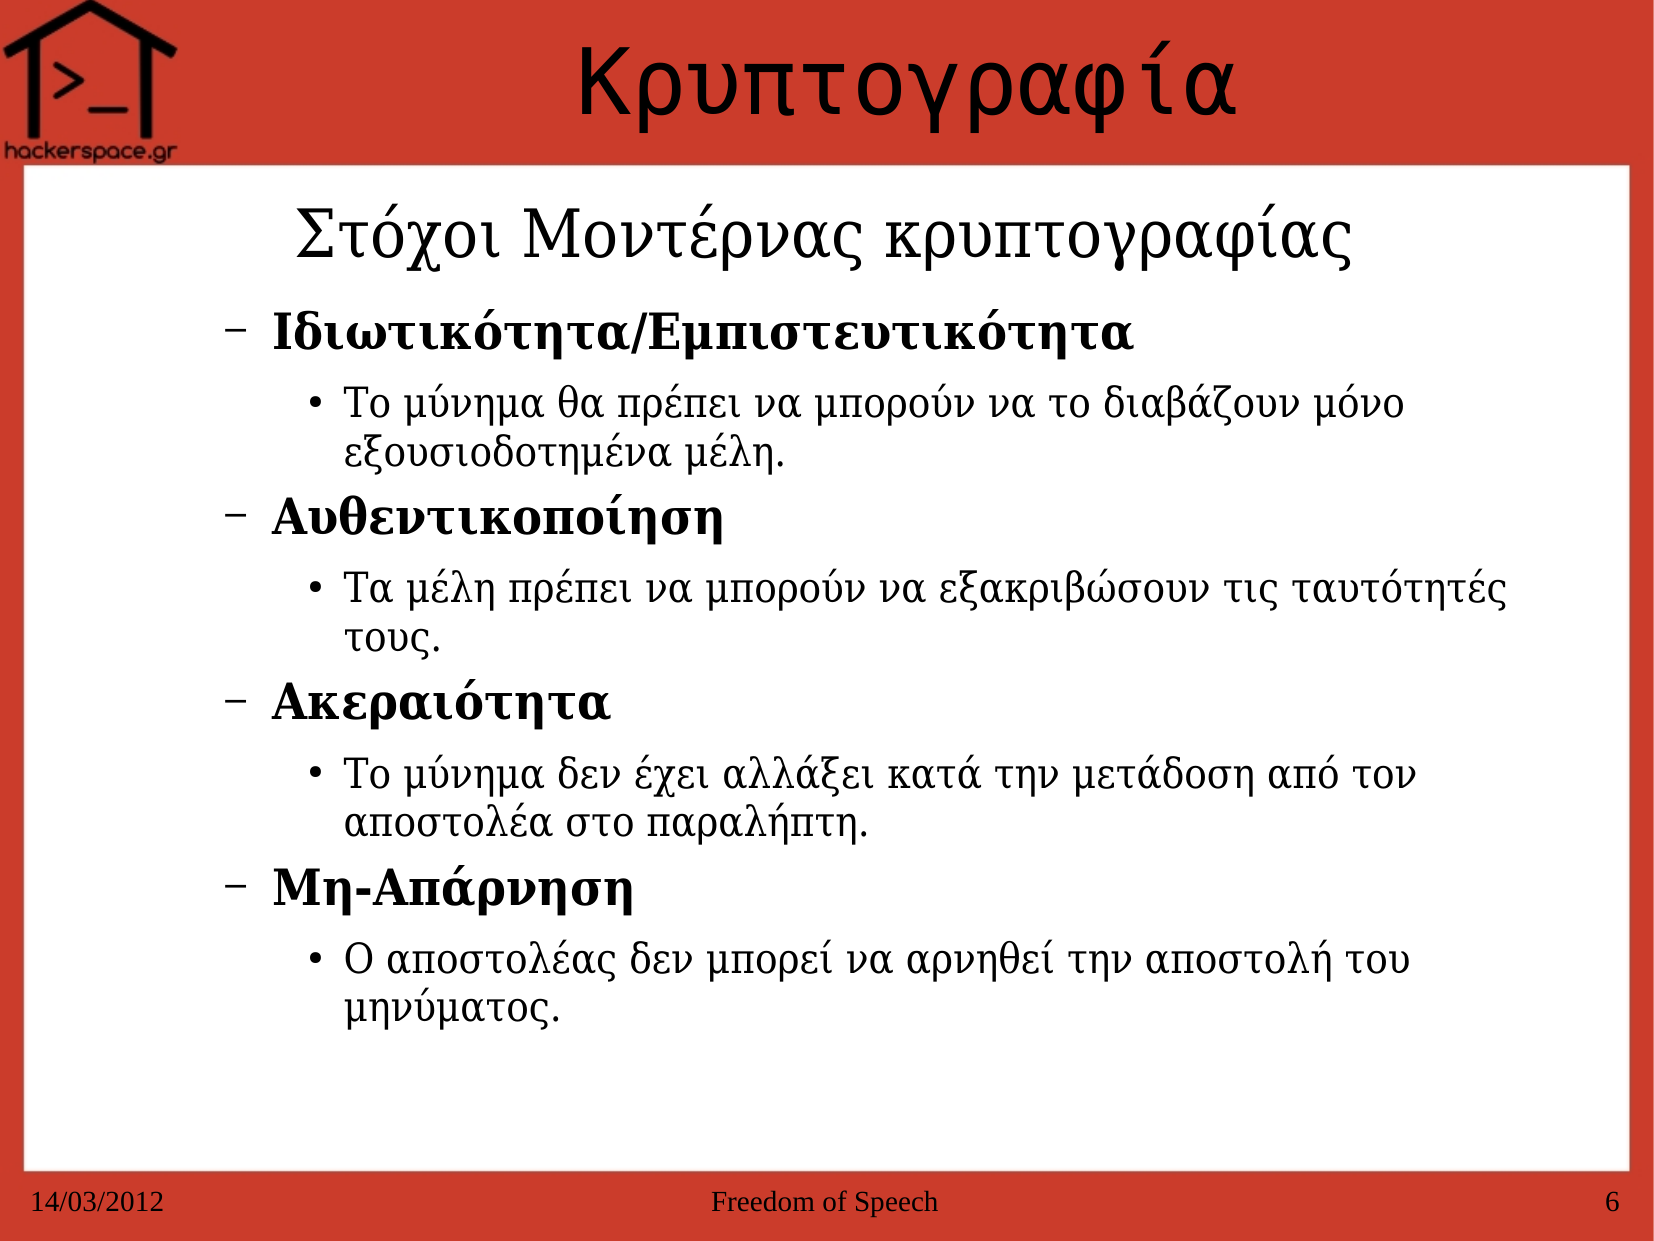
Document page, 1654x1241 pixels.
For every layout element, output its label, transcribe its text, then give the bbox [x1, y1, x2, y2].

title Κρυπτογραφία [195, 15, 1621, 151]
list Στόχοι Μοντέρνας κρυπτογραφίας Ιδιωτικότητα/Εμπιστευτικότητα Το μύνημα θα πρέπει να μπορούν να το διαβάζουν μόνο εξουσιοδοτημένα μέλη. Αυθεντικοποίηση Τα μέλη πρέπει να μπορούν να εξακριβώσουν τις ταυτότητές τους. Ακεραιότητα Το μύνημα δεν έχει αλλάξει κατά την μετάδοση από τον αποστολέα στο παραλήπτη. Μη-Απάρνηση Ο αποστολέας δεν μπορεί να αρνηθεί την αποστολή του μηνύματος. [60, 195, 1591, 1141]
picture [0, 0, 1654, 1241]
